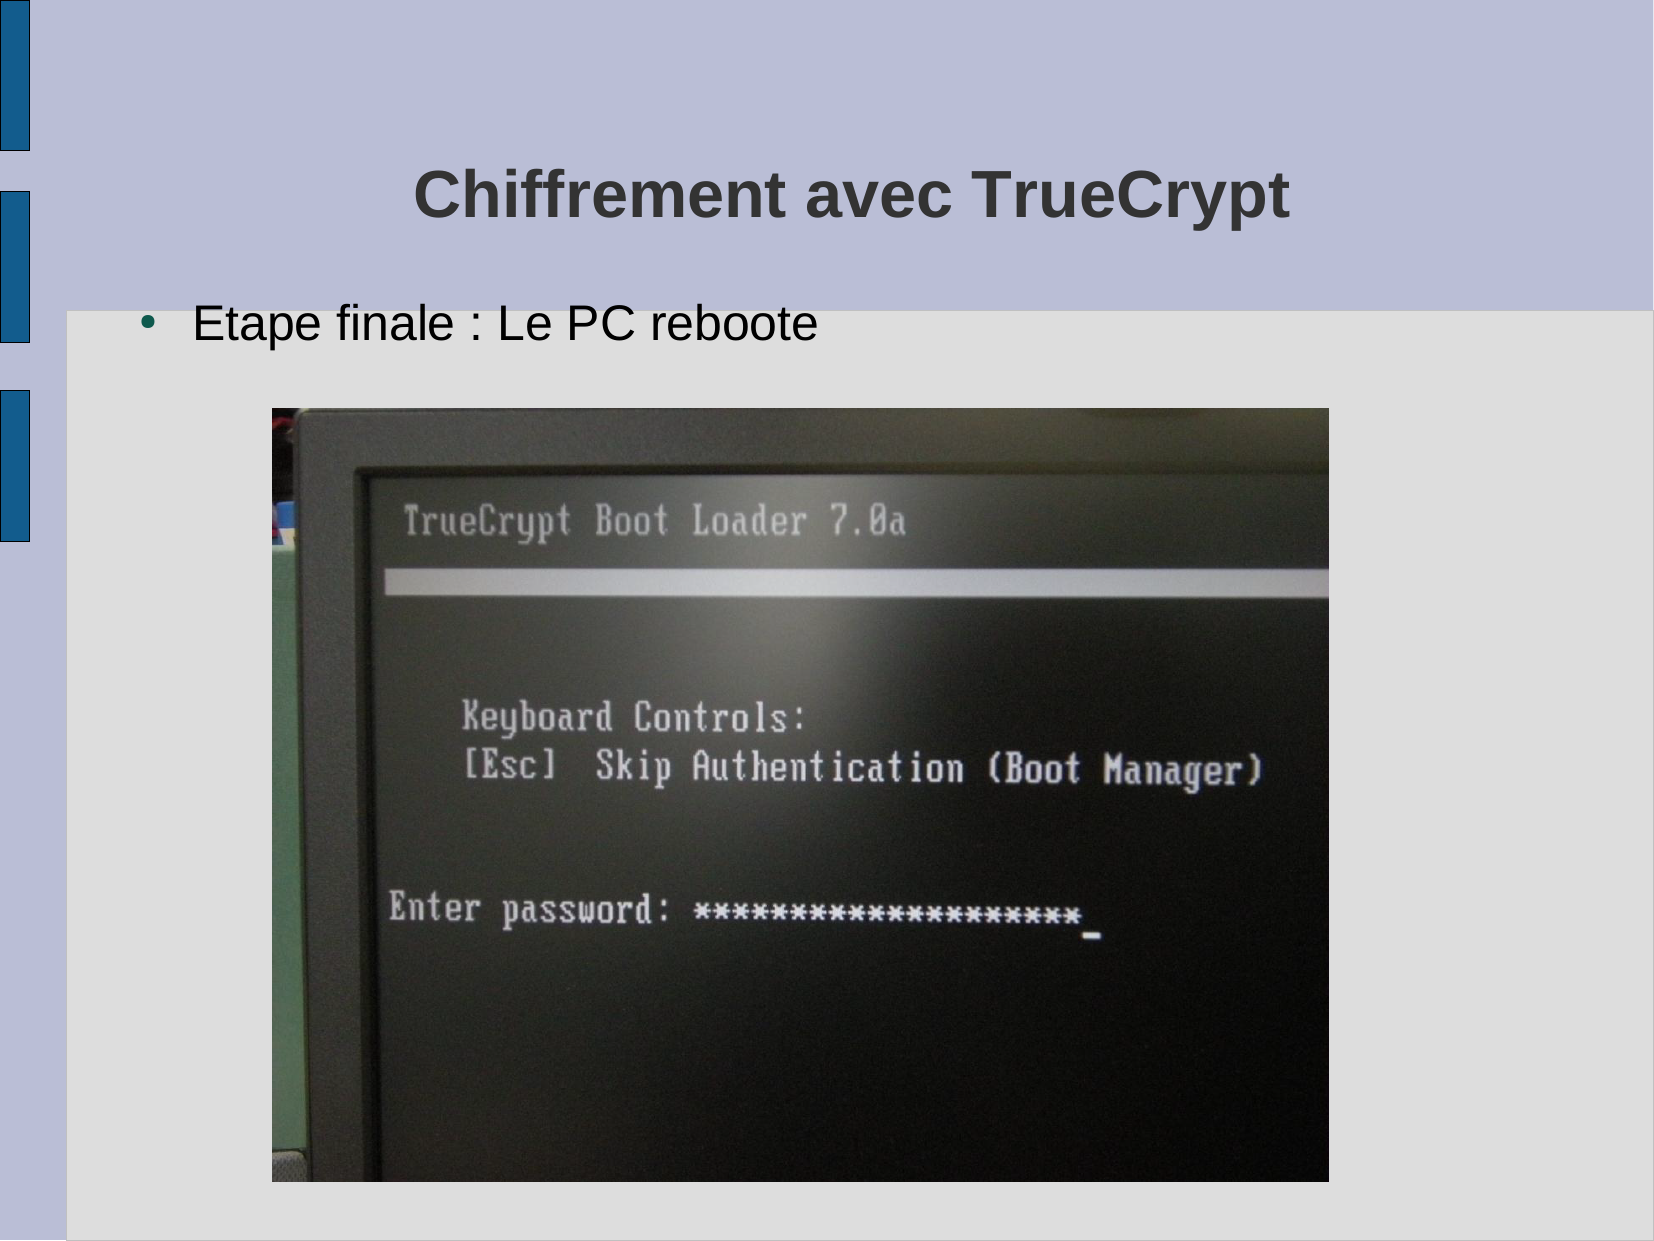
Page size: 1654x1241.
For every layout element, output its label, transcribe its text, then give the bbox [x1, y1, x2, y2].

list Etape finale : Le PC reboote [121, 295, 1534, 1127]
title Chiffrement avec TrueCrypt [121, 91, 1534, 295]
picture [272, 408, 1329, 1182]
